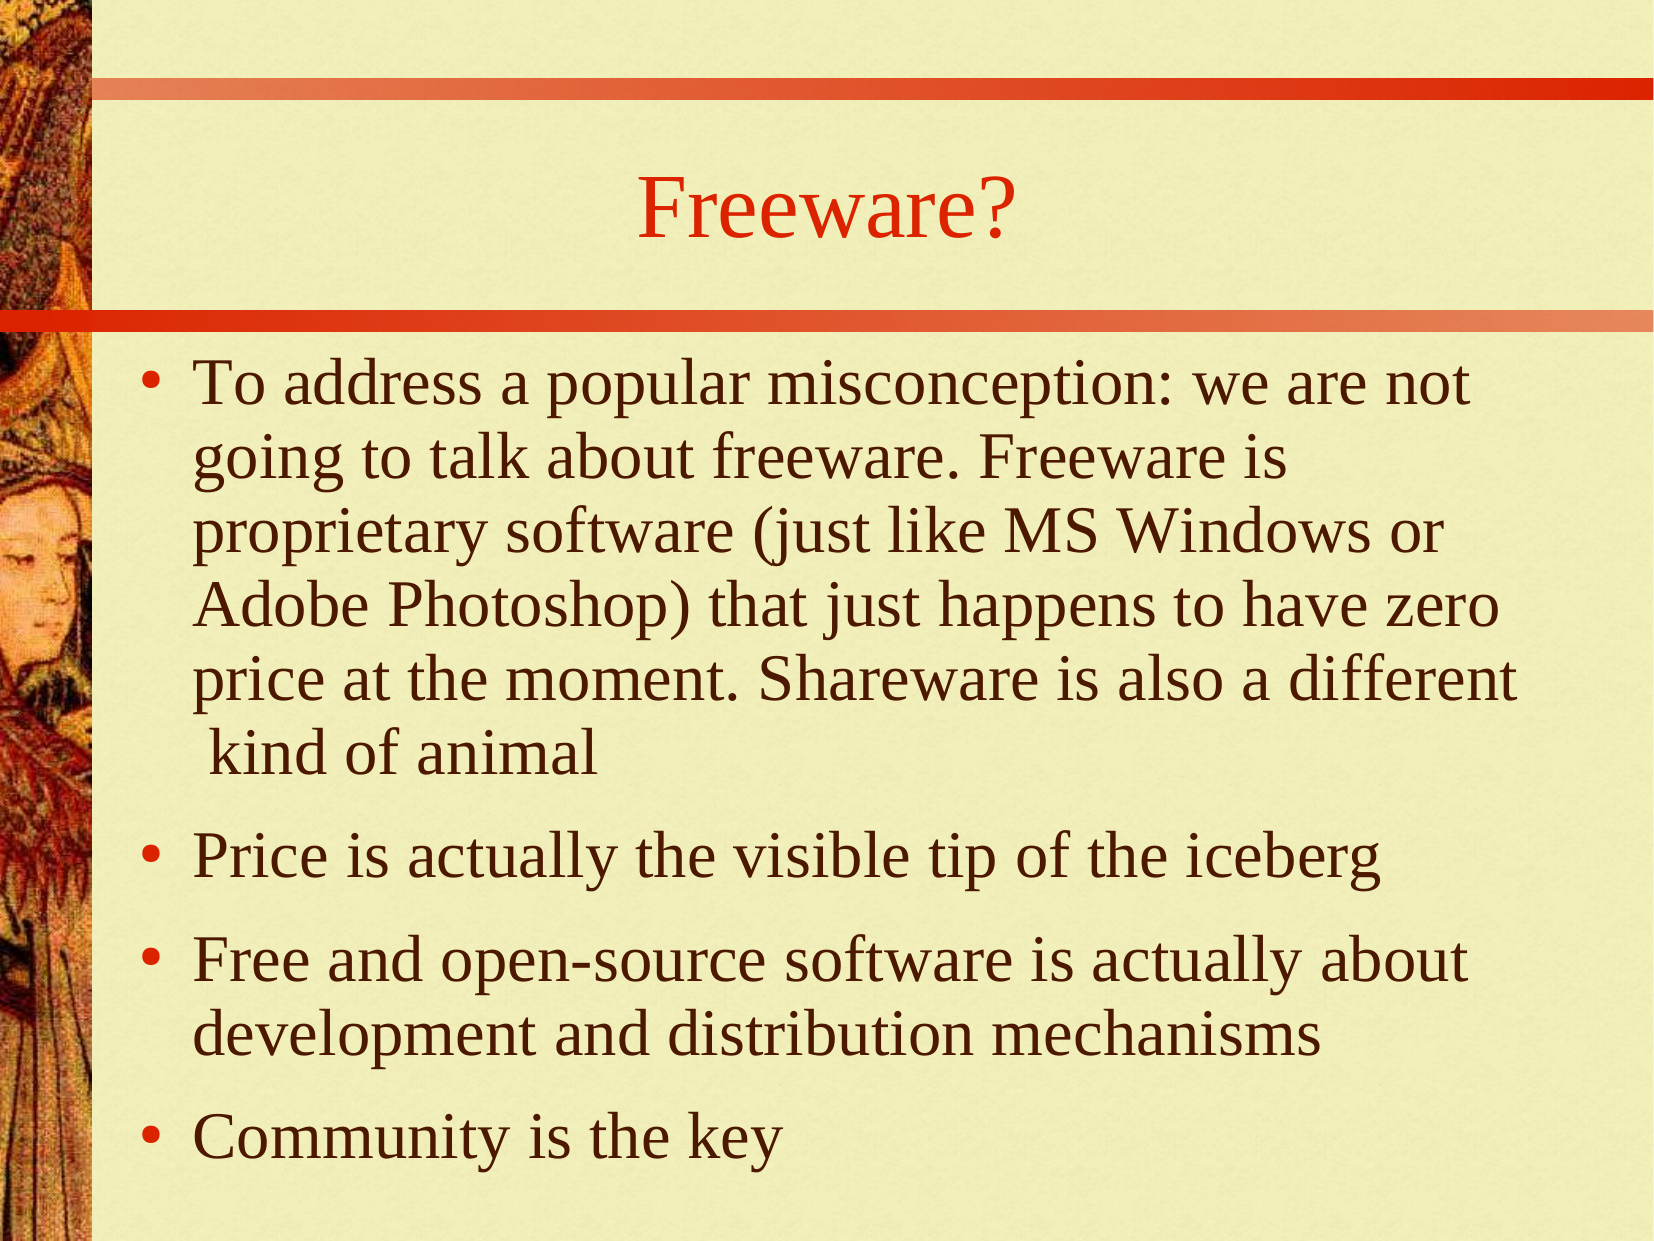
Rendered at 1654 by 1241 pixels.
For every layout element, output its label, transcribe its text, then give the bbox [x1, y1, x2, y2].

picture [0, 332, 1654, 1241]
title Freeware? [121, 102, 1534, 311]
picture [0, 0, 1654, 310]
list To address a popular misconception: we are not going to talk about freeware. Freeware is proprietary software (just like MS Windows or Adobe Photoshop) that just happens to have zero price at the moment. Shareware is also a different kind of animal Price is actually the visible tip of the iceberg Free and open-source software is actually about development and distribution mechanisms Community is the key [121, 344, 1534, 1174]
